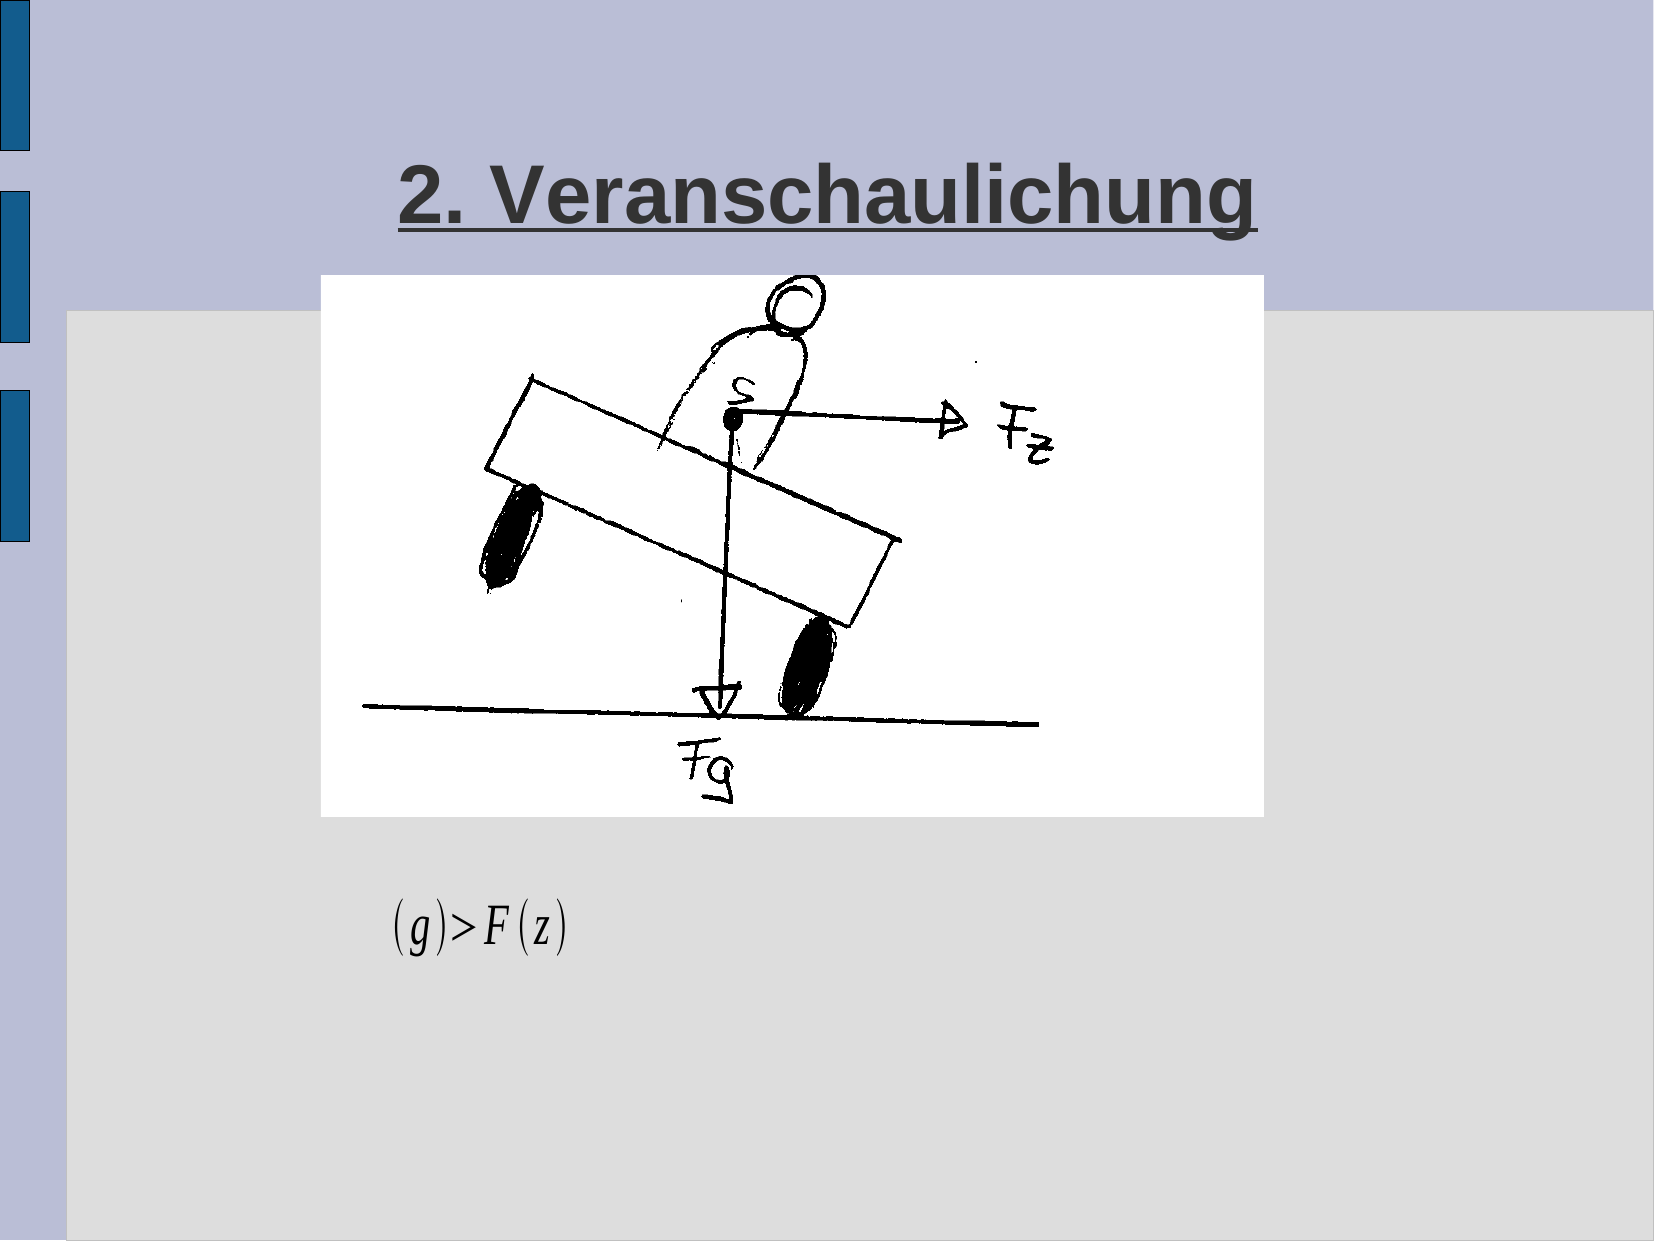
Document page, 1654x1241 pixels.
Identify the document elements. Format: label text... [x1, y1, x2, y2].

title 2. Veranschaulichung [121, 91, 1534, 299]
chart [320, 275, 1266, 1241]
